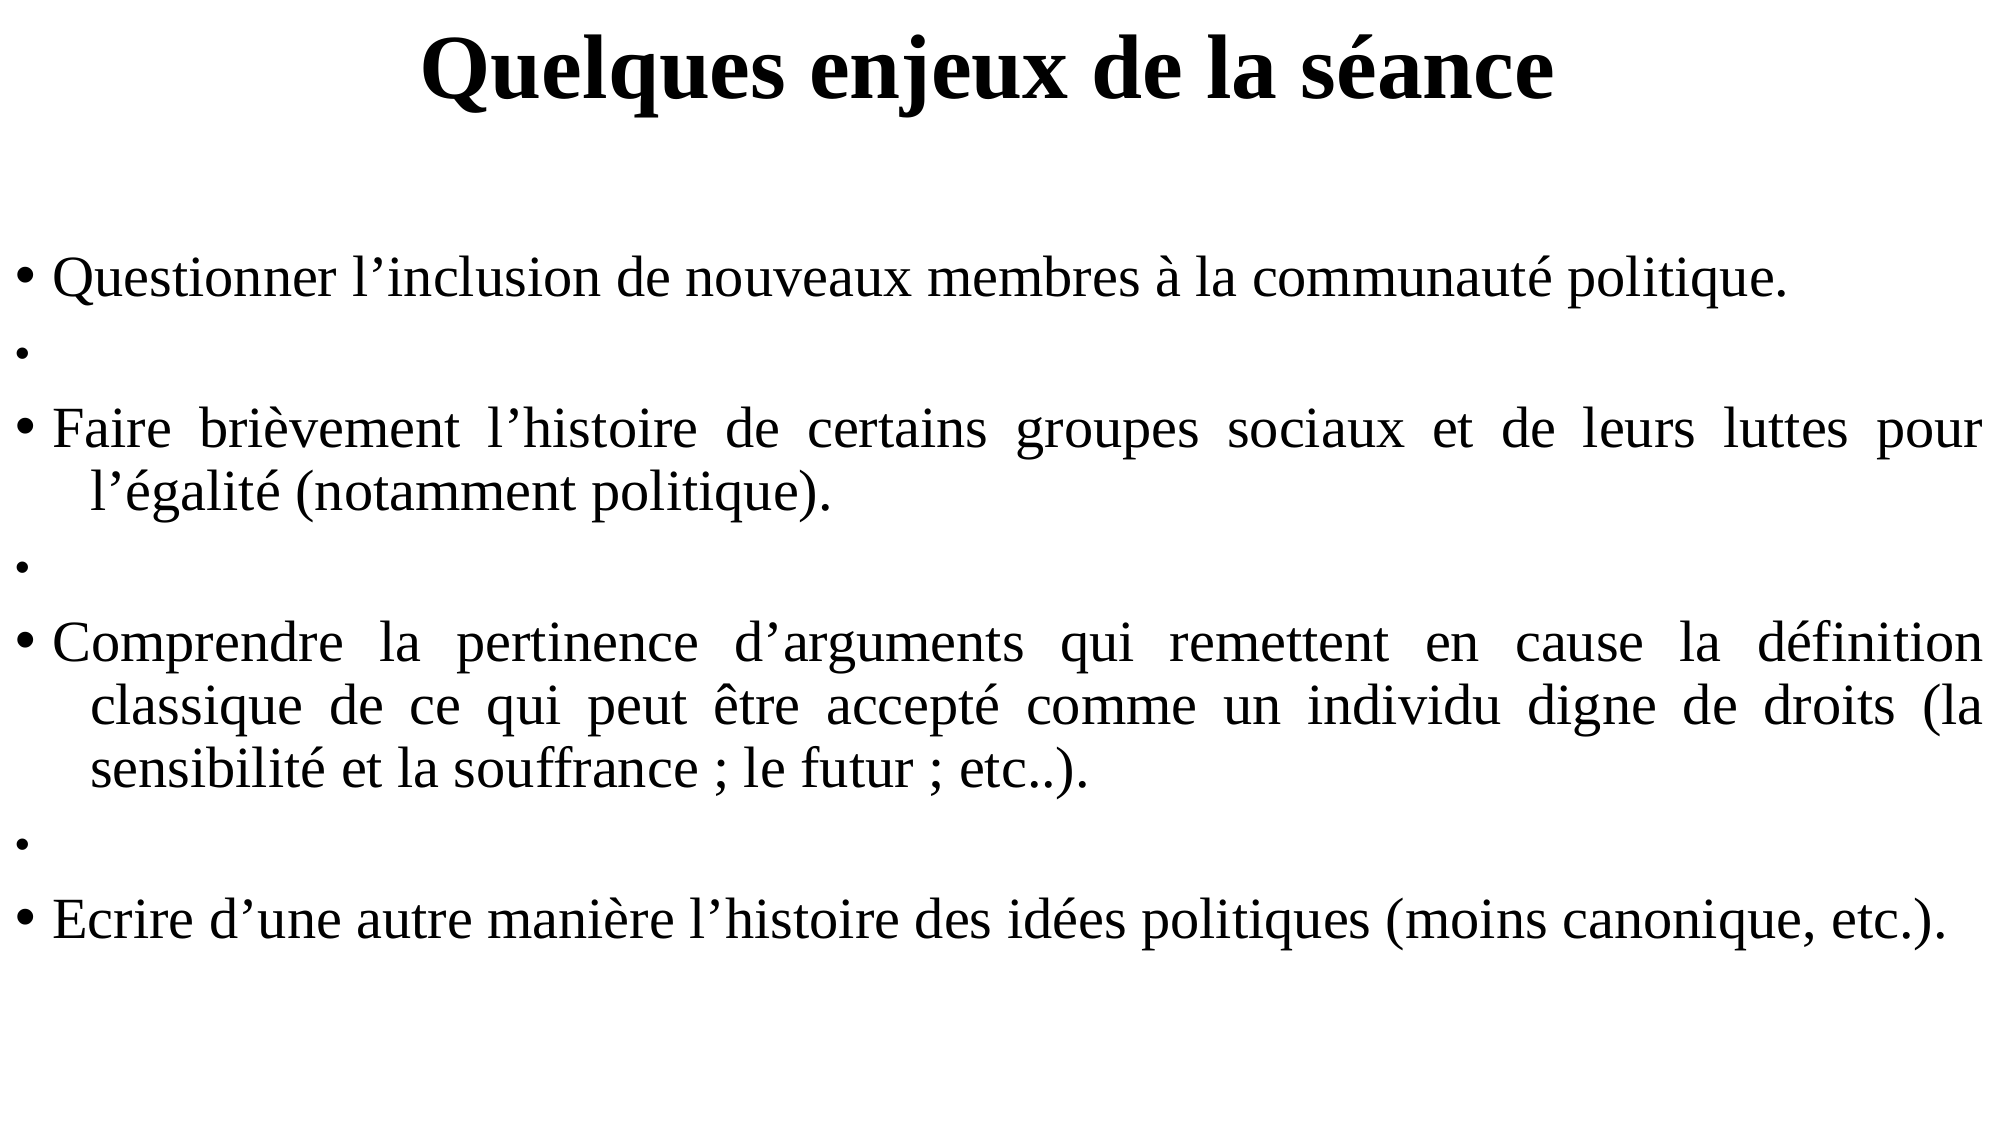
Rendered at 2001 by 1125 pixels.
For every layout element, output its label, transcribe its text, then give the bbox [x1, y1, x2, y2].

list Questionner l’inclusion de nouveaux membres à la communauté politique. Faire brièvement l’histoire de certains groupes sociaux et de leurs luttes pour l’égalité (notamment politique). Comprendre la pertinence d’arguments qui remettent en cause la définition classique de ce qui peut être accepté comme un individu digne de droits (la sensibilité et la souffrance ; le futur ; etc..). Ecrire d’une autre manière l’histoire des idées politiques (moins canonique, etc.). [0, 238, 2000, 1125]
title Quelques enjeux de la séance [137, 0, 1863, 137]
